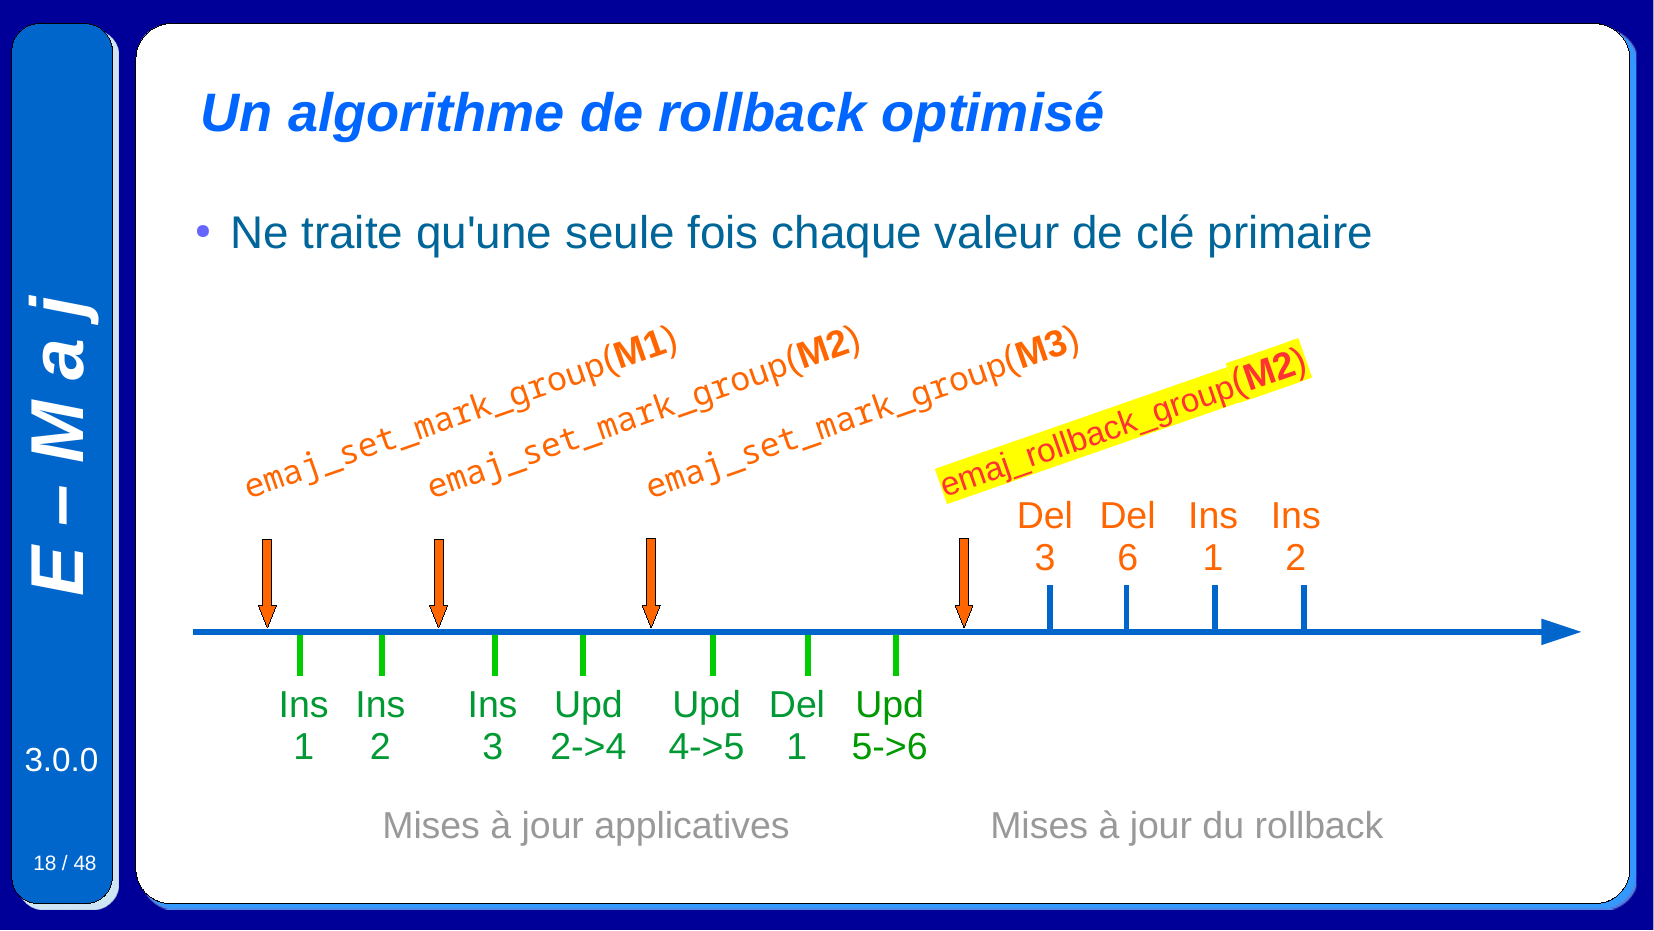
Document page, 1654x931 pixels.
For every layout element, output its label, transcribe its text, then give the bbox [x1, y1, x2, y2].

text_box Upd 5->6 [836, 676, 962, 777]
text_box Upd 2->4 [535, 676, 653, 777]
text_box emaj_set_mark_group(M2) [403, 302, 887, 530]
text_box Del 6 [1084, 487, 1187, 588]
text_box emaj_rollback_group(M2) [917, 313, 1369, 530]
text_box [258, 539, 277, 628]
text_box [429, 539, 448, 628]
text_box Ins 3 [452, 676, 535, 777]
list Ne traite qu'une seule fois chaque valeur de clé primaire [177, 206, 1587, 827]
text_box Upd 4->5 [653, 676, 779, 777]
text_box [642, 538, 661, 628]
text_box Ins 2 [1256, 487, 1347, 588]
text_box Ins 1 [1187, 487, 1256, 588]
text_box Del 3 [1002, 487, 1084, 588]
text_box Del 1 [779, 676, 836, 777]
title Un algorithme de rollback optimisé [200, 34, 1575, 191]
text_box emaj_set_mark_group(M3) [622, 302, 1105, 530]
text_box Ins 1 [263, 676, 340, 777]
text_box Mises à jour applicatives [367, 796, 805, 854]
text_box emaj_set_mark_group(M1) [220, 302, 700, 530]
text_box Mises à jour du rollback [975, 796, 1399, 854]
text_box [955, 538, 973, 628]
text_box Ins 2 [340, 676, 432, 777]
